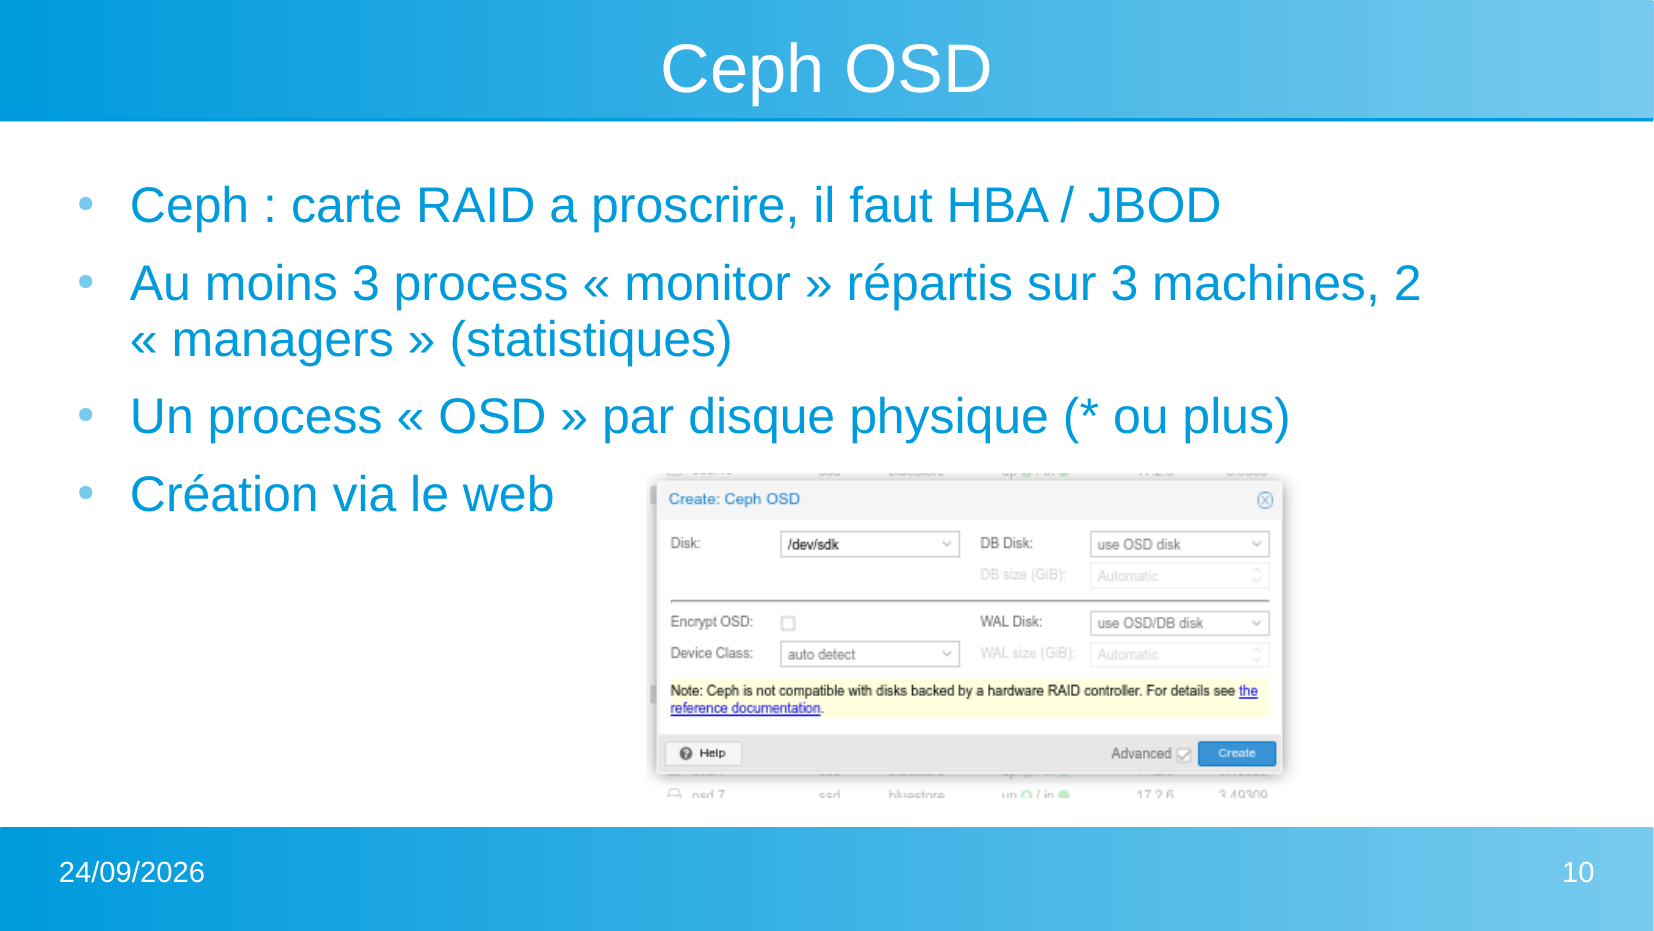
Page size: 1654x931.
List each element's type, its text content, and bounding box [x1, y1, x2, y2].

title Ceph OSD [59, 29, 1595, 108]
list Ceph : carte RAID a proscrire, il faut HBA / JBOD Au moins 3 process « monitor » répartis sur 3 machines, 2 « managers » (statistiques) Un process « OSD » par disque physique (* ou plus) Création via le web [59, 177, 1536, 502]
picture [646, 473, 1300, 798]
